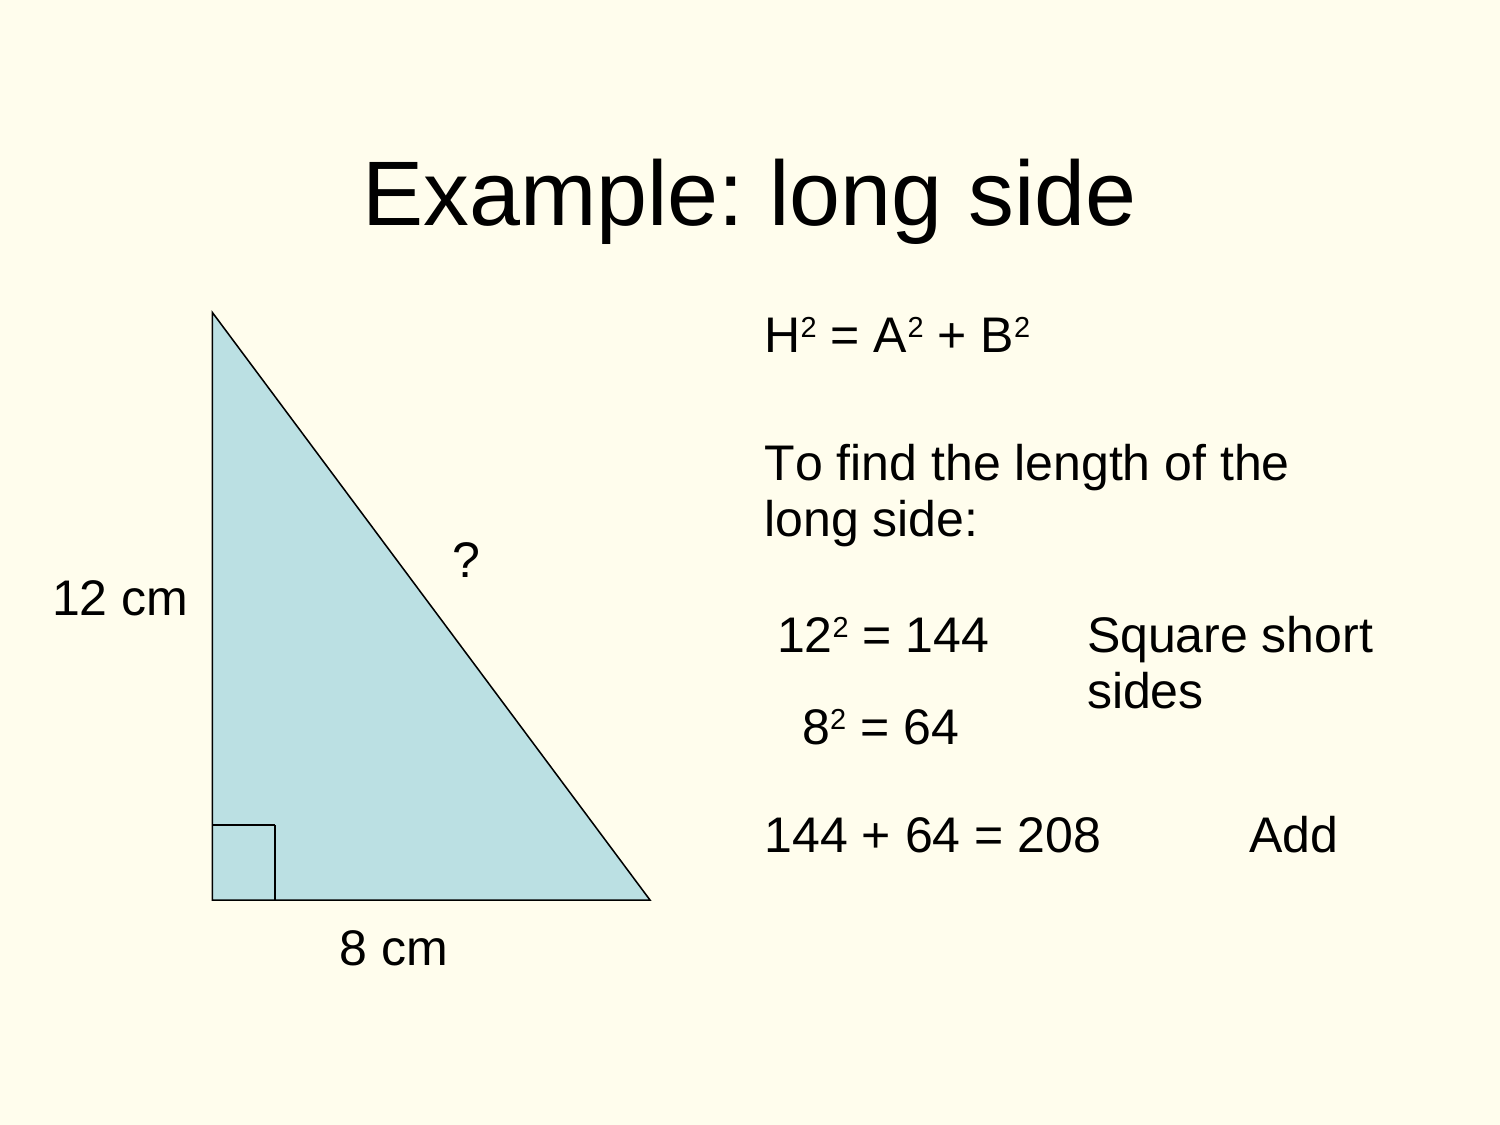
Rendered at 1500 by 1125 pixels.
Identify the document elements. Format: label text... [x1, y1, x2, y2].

text_box To find the length of the long side: [749, 427, 1328, 555]
text_box 12 cm [37, 562, 213, 634]
text_box 8 cm [324, 912, 464, 984]
text_box ? [437, 524, 495, 597]
text_box 82 = 64 [787, 692, 974, 764]
text_box Add [1234, 799, 1354, 872]
text_box H2 = A2 + B2 [749, 299, 1091, 372]
text_box Square short sides [1072, 599, 1438, 727]
text_box [212, 312, 651, 901]
text_box 144 + 64 = 208 [750, 799, 1117, 872]
text_box 122 = 144 [762, 599, 1005, 672]
title Example: long side [112, 99, 1388, 288]
